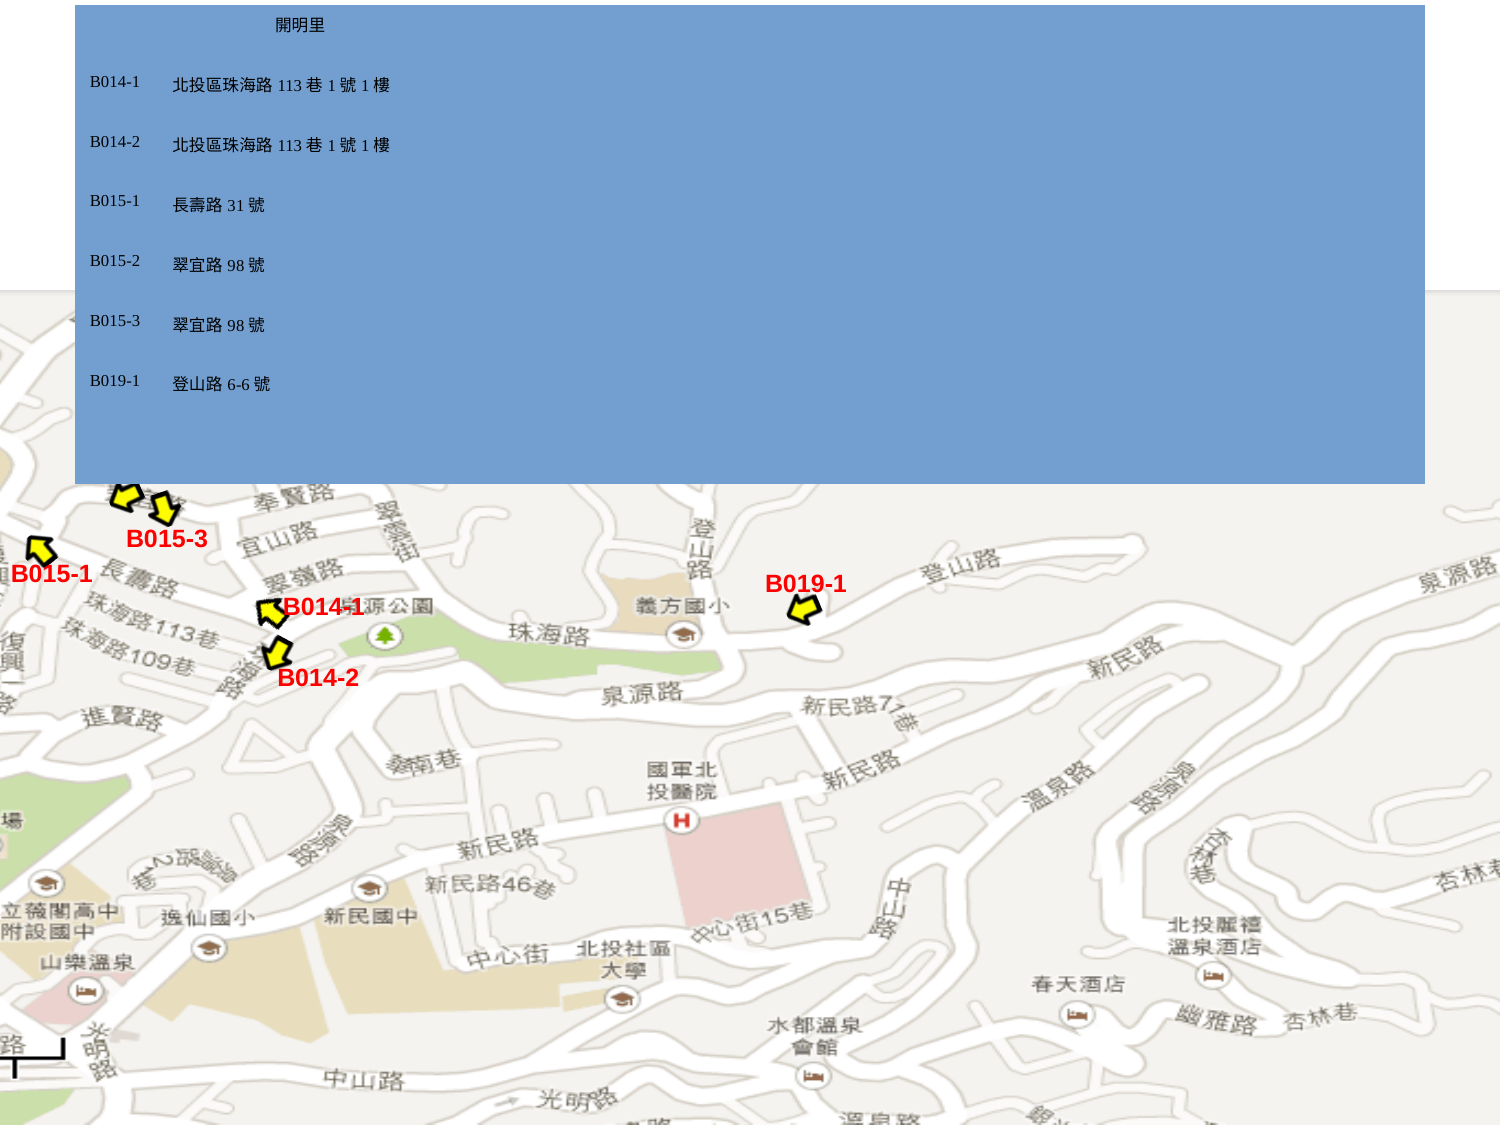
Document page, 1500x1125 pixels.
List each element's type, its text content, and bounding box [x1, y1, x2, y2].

table_header 開明里 [75, 5, 525, 65]
table_cell [1055, 244, 1425, 304]
table_cell B014-2 [75, 125, 158, 184]
table_cell [975, 184, 1055, 244]
table_cell [975, 244, 1055, 304]
table_cell [1055, 184, 1425, 244]
table_cell [1055, 364, 1425, 424]
table_cell 北投區珠海路113巷1號1樓 [158, 65, 525, 125]
table_cell 長壽路31號 [158, 184, 525, 244]
table_cell B015-1 [75, 184, 158, 244]
table_cell [525, 424, 606, 484]
table_cell [606, 65, 975, 125]
table_cell [525, 304, 606, 364]
picture [0, 290, 1500, 1125]
table_cell [525, 184, 606, 244]
table_cell [606, 304, 975, 364]
text_box B015-2 [81, 484, 206, 495]
table_cell 登山路6-6號 [158, 364, 525, 424]
table_cell B015-3 [75, 304, 158, 364]
table_cell [1055, 65, 1425, 125]
table_cell [75, 424, 158, 484]
table_cell [606, 244, 975, 304]
table_header [1055, 5, 1425, 65]
table_cell [158, 424, 525, 484]
table_cell 翠宜路98號 [158, 304, 525, 364]
table_cell 翠宜路98號 [158, 244, 525, 304]
text_box B014-2 [262, 654, 393, 700]
table_cell [606, 184, 975, 244]
table_cell 北投區珠海路113巷1號1樓 [158, 125, 525, 184]
table_cell [1055, 125, 1425, 184]
text_box B014-1 [267, 582, 387, 629]
table_header [606, 5, 975, 65]
table_cell [1055, 304, 1425, 364]
table_cell B014-1 [75, 65, 158, 125]
table_cell [525, 244, 606, 304]
table_cell [525, 125, 606, 184]
table_header [975, 5, 1055, 65]
table_cell [525, 65, 606, 125]
table_header [525, 5, 606, 65]
table_cell [1055, 424, 1425, 484]
table_cell [606, 424, 975, 484]
table_cell [975, 304, 1055, 364]
table_cell [975, 65, 1055, 125]
text_box B015-1 [0, 549, 126, 596]
text_box B019-1 [750, 560, 880, 606]
table_cell [606, 125, 975, 184]
text_box B015-3 [110, 514, 230, 561]
table_cell B019-1 [75, 364, 158, 424]
table_cell B015-2 [75, 244, 158, 304]
table_cell [606, 364, 975, 424]
table_cell [975, 364, 1055, 424]
table_cell [525, 364, 606, 424]
table_cell [975, 424, 1055, 484]
table_cell [975, 125, 1055, 184]
